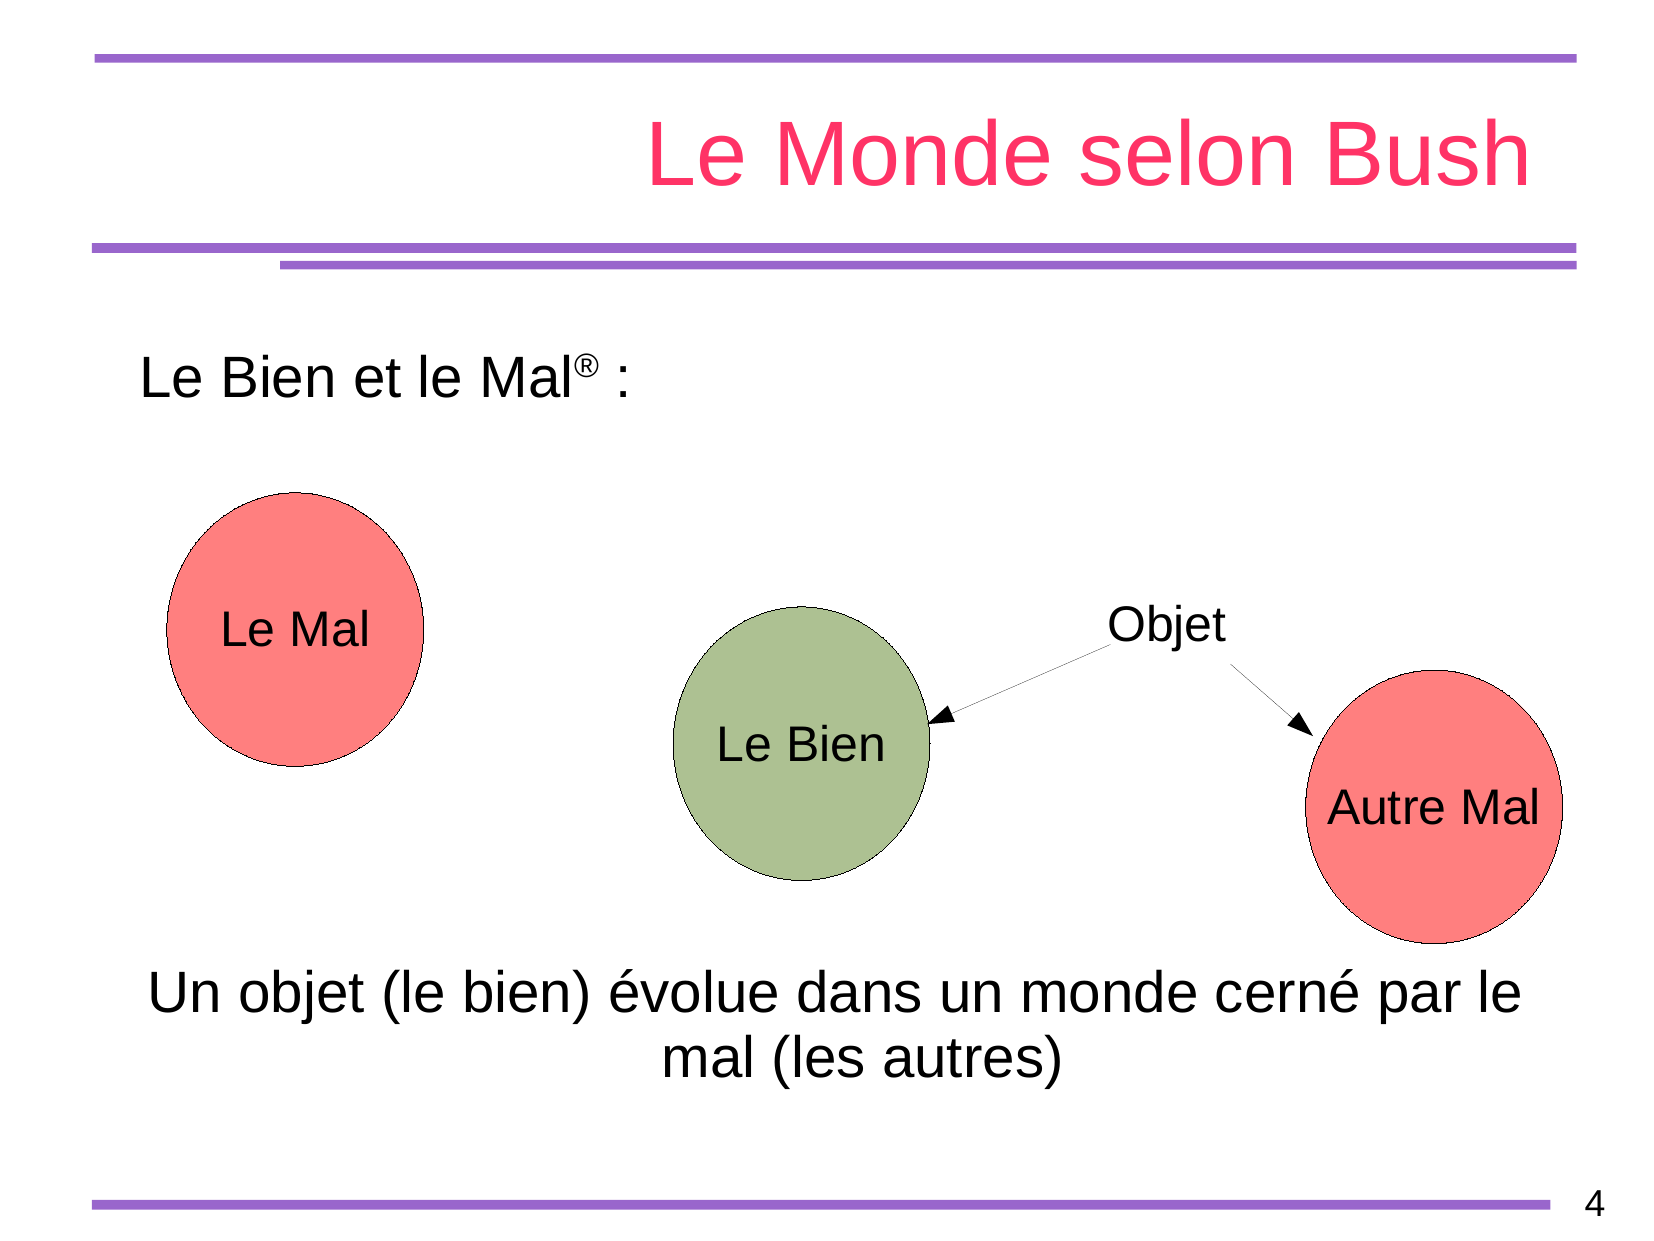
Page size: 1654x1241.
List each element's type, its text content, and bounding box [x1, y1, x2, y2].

title Le Monde selon Bush [121, 49, 1534, 257]
text_box Objet [1107, 596, 1228, 653]
text_box Autre Mal [1305, 670, 1563, 944]
text_box Le Mal [166, 492, 424, 767]
list Le Bien et le Mal® : Un objet (le bien) évolue dans un monde cerné par le mal (les autres) [121, 344, 1534, 1143]
text_box Le Bien [673, 606, 931, 881]
